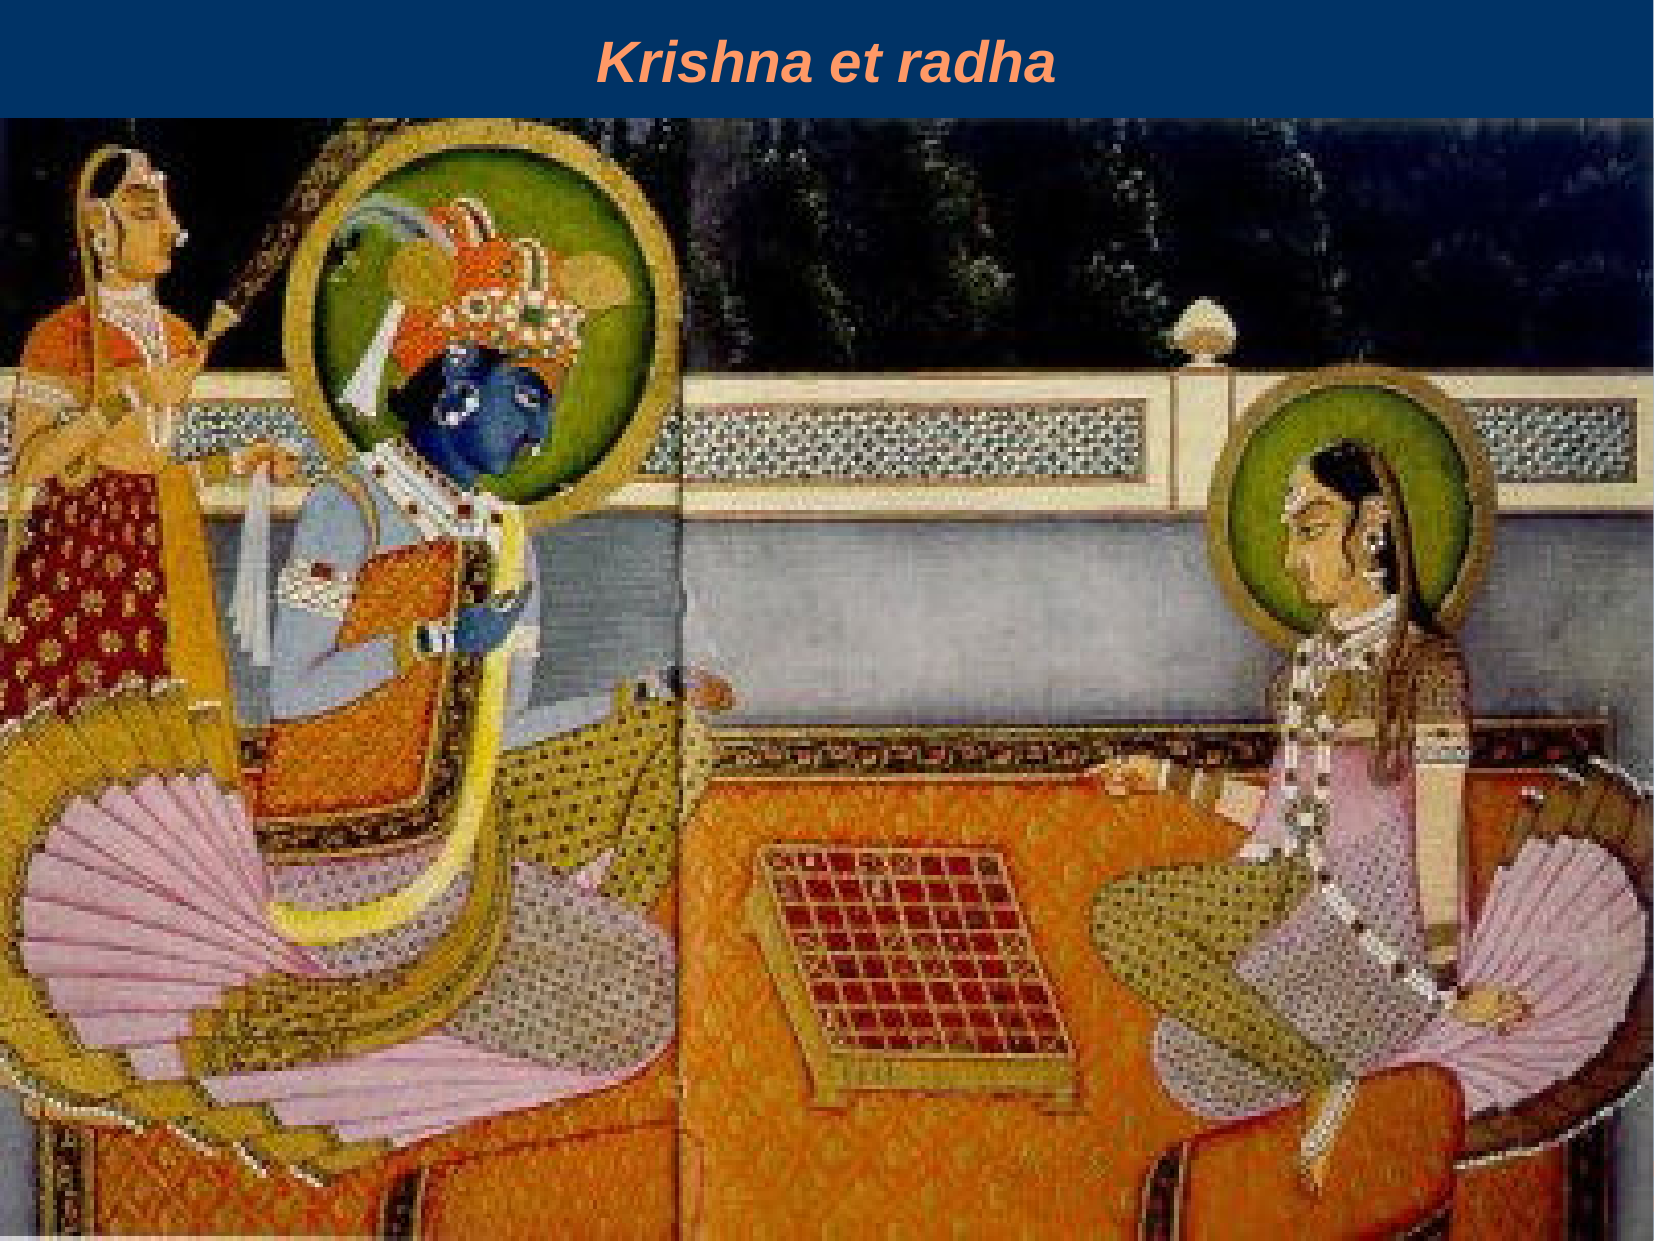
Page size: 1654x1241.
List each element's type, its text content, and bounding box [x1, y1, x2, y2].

title Krishna et radha [82, 0, 1571, 118]
picture [0, 118, 1654, 1241]
